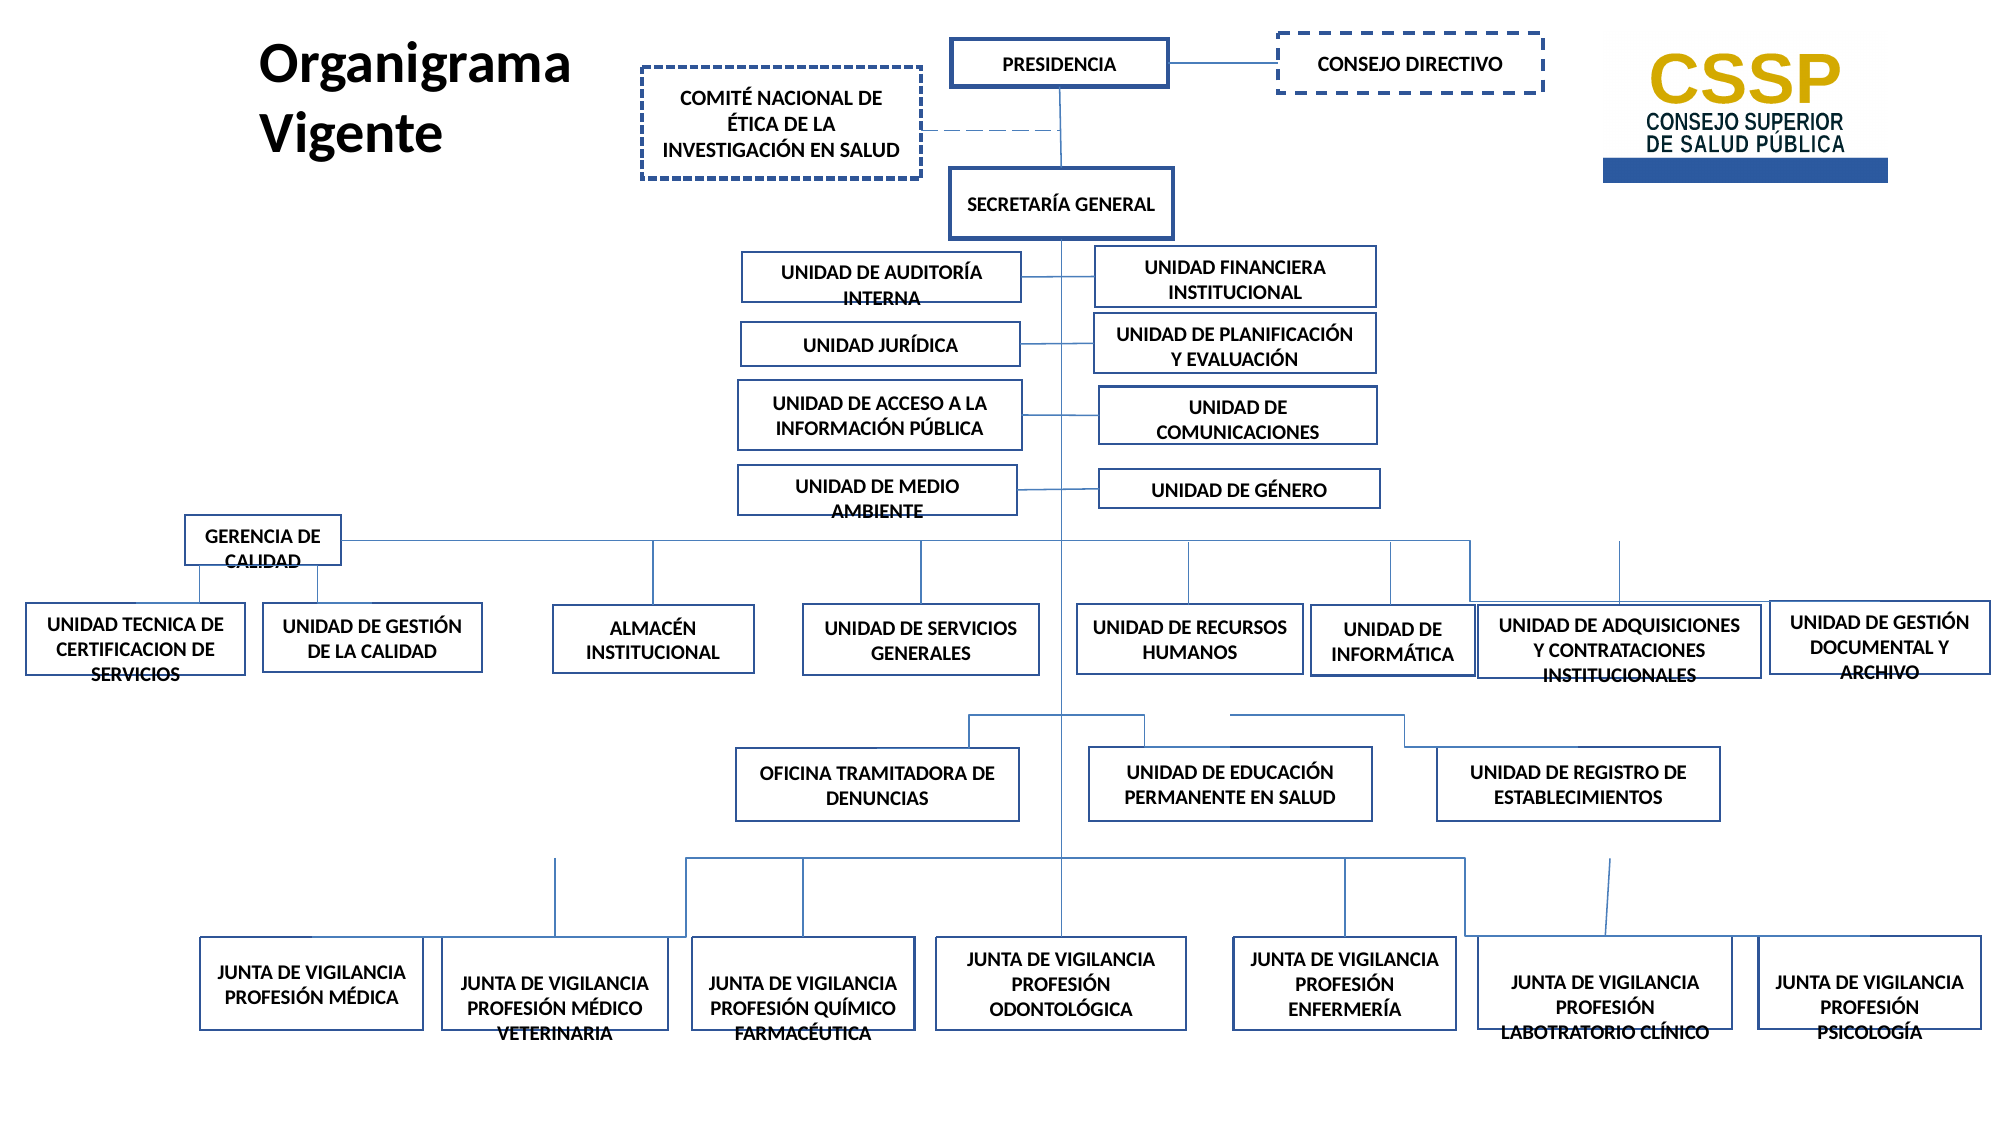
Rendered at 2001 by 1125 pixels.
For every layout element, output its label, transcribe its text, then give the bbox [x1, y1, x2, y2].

text_box JUNTA DE VIGILANCIA PROFESIÓN ODONTOLÓGICA [936, 937, 1187, 1031]
text_box JUNTA DE VIGILANCIA PROFESIÓN ENFERMERÍA [1233, 937, 1457, 1031]
text_box UNIDAD DE EDUCACIÓN PERMANENTE EN SALUD [1088, 746, 1372, 821]
text_box JUNTA DE VIGILANCIA PROFESIÓN PSICOLOGÍA [1758, 936, 1982, 1030]
text_box UNIDAD DE SERVICIOS GENERALES [803, 603, 1039, 676]
text_box OFICINA TRAMITADORA DE DENUNCIAS [736, 748, 1019, 822]
text_box UNIDAD DE GESTIÓN DE LA CALIDAD [262, 603, 482, 673]
text_box UNIDAD FINANCIERA INSTITUCIONAL [1094, 246, 1376, 307]
text_box UNIDAD DE RECURSOS HUMANOS [1076, 603, 1304, 675]
text_box SECRETARÍA GENERAL [949, 167, 1173, 239]
text_box JUNTA DE VIGILANCIA PROFESIÓN MÉDICO VETERINARIA [442, 938, 668, 1031]
text_box CONSEJO DIRECTIVO [1277, 32, 1544, 94]
text_box Organigrama Vigente [244, 17, 587, 173]
text_box COMITÉ NACIONAL DE ÉTICA DE LA INVESTIGACIÓN EN SALUD [641, 66, 922, 179]
text_box UNIDAD DE INFORMÁTICA [1311, 605, 1475, 676]
text_box UNIDAD DE PLANIFICACIÓN Y EVALUACIÓN [1093, 313, 1376, 374]
text_box UNIDAD DE GÉNERO [1099, 469, 1380, 509]
picture [1603, 31, 1888, 183]
text_box UNIDAD JURÍDICA [741, 322, 1021, 366]
text_box UNIDAD DE GESTIÓN DOCUMENTAL Y ARCHIVO [1769, 601, 1990, 675]
text_box UNIDAD DE MEDIO AMBIENTE [737, 464, 1018, 515]
text_box ALMACÉN INSTITUCIONAL [552, 605, 754, 674]
text_box UNIDAD DE REGISTRO DE ESTABLECIMIENTOS [1437, 746, 1720, 821]
text_box GERENCIA DE CALIDAD [184, 515, 342, 566]
text_box JUNTA DE VIGILANCIA PROFESIÓN LABOTRATORIO CLÍNICO [1478, 937, 1733, 1030]
text_box UNIDAD DE AUDITORÍA INTERNA [742, 251, 1022, 303]
text_box UNIDAD DE COMUNICACIONES [1099, 386, 1377, 445]
text_box JUNTA DE VIGILANCIA PROFESIÓN MÉDICA [200, 937, 424, 1031]
text_box UNIDAD TECNICA DE CERTIFICACION DE SERVICIOS [26, 602, 245, 676]
text_box UNIDAD DE ADQUISICIONES Y CONTRATACIONES INSTITUCIONALES [1478, 604, 1761, 678]
text_box PRESIDENCIA [951, 39, 1168, 87]
text_box JUNTA DE VIGILANCIA PROFESIÓN QUÍMICO FARMACÉUTICA [691, 937, 915, 1031]
text_box UNIDAD DE ACCESO A LA INFORMACIÓN PÚBLICA [737, 379, 1022, 451]
